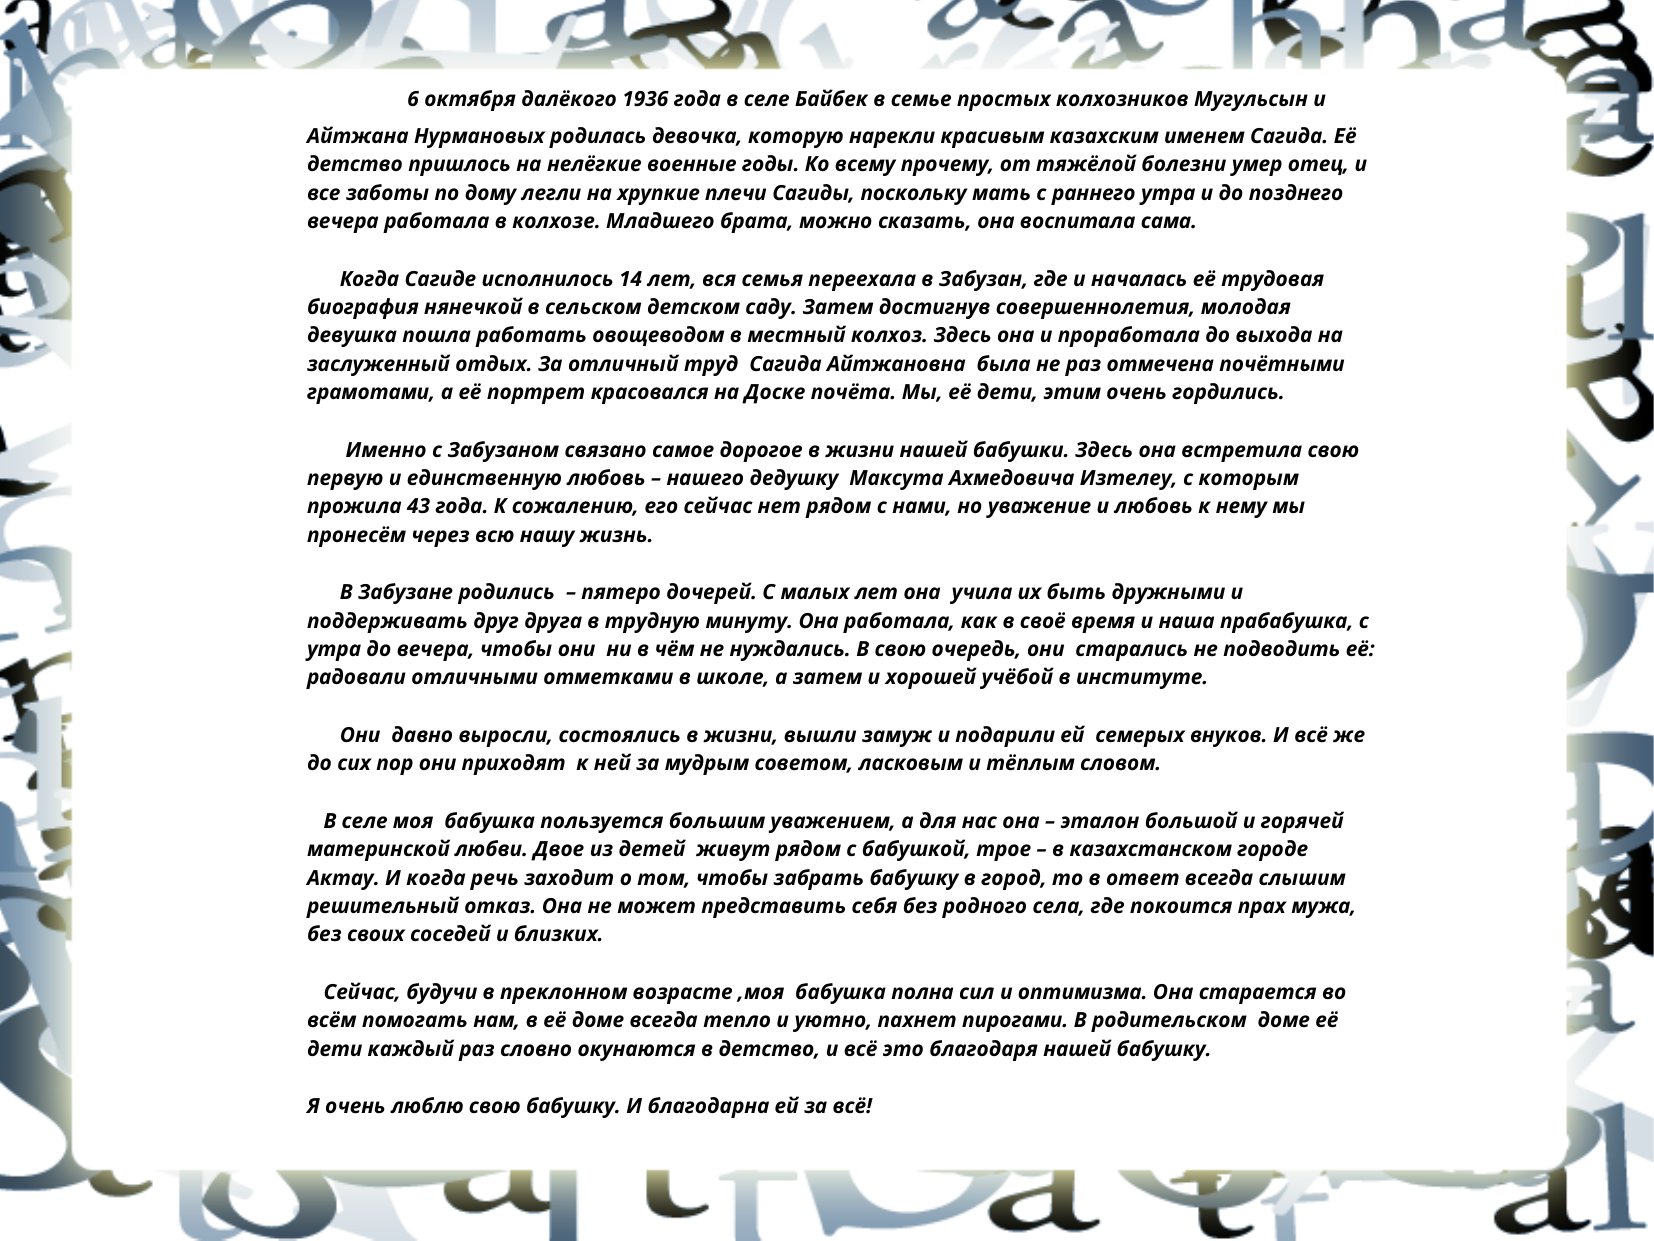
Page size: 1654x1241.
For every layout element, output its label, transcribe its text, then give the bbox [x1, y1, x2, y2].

list 6 октября далёкого 1936 года в селе Байбек в семье простых колхозников Мугульсын и Айтжана Нурмановых родилась девочка, которую нарекли красивым казахским именем Сагида. Её детство пришлось на нелёгкие военные годы. Ко всему прочему, от тяжёлой болезни умер отец, и все заботы по дому легли на хрупкие плечи Сагиды, поскольку мать с раннего утра и до позднего вечера работала в колхозе. Младшего брата, можно сказать, она воспитала сама. Когда Сагиде исполнилось 14 лет, вся семья переехала в Забузан, где и началась её трудовая биография нянечкой в сельском детском саду. Затем достигнув совершеннолетия, молодая девушка пошла работать овощеводом в местный колхоз. Здесь она и проработала до выхода на заслуженный отдых. За отличный труд Сагида Айтжановна была не раз отмечена почётными грамотами, а её портрет красовался на Доске почёта. Мы, её дети, этим очень гордились. Именно с Забузаном связано самое дорогое в жизни нашей бабушки. Здесь она встретила свою первую и единственную любовь – нашего дедушку Максута Ахмедовича Изтелеу, с которым прожила 43 года. К сожалению, его сейчас нет рядом с нами, но уважение и любовь к нему мы пронесём через всю нашу жизнь. В Забузане родились – пятеро дочерей. С малых лет она учила их быть дружными и поддерживать друг друга в трудную минуту. Она работала, как в своё время и наша прабабушка, с утра до вечера, чтобы они ни в чём не нуждались. В свою очередь, они старались не подводить её: радовали отличными отметками в школе, а затем и хорошей учёбой в институте. Они давно выросли, состоялись в жизни, вышли замуж и подарили ей семерых внуков. И всё же до сих пор они приходят к ней за мудрым советом, ласковым и тёплым словом. В селе моя бабушка пользуется большим уважением, а для нас она – эталон большой и горячей материнской любви. Двое из детей живут рядом с бабушкой, трое – в казахстанском городе Актау. И когда речь заходит о том, чтобы забрать бабушку в город, то в ответ всегда слышим решительный отказ. Она не может представить себя без родного села, где покоится прах мужа, без своих соседей и близких. Сейчас, будучи в преклонном возрасте ,моя бабушка полна сил и оптимизма. Она старается во всём помогать нам, в её доме всегда тепло и уютно, пахнет пирогами. В родительском доме её дети каждый раз словно окунаются в детство, и всё это благодаря нашей бабушку. Я очень люблю свою бабушку. И благодарна ей за всё! [307, 47, 1376, 1241]
picture [0, 0, 1654, 1241]
